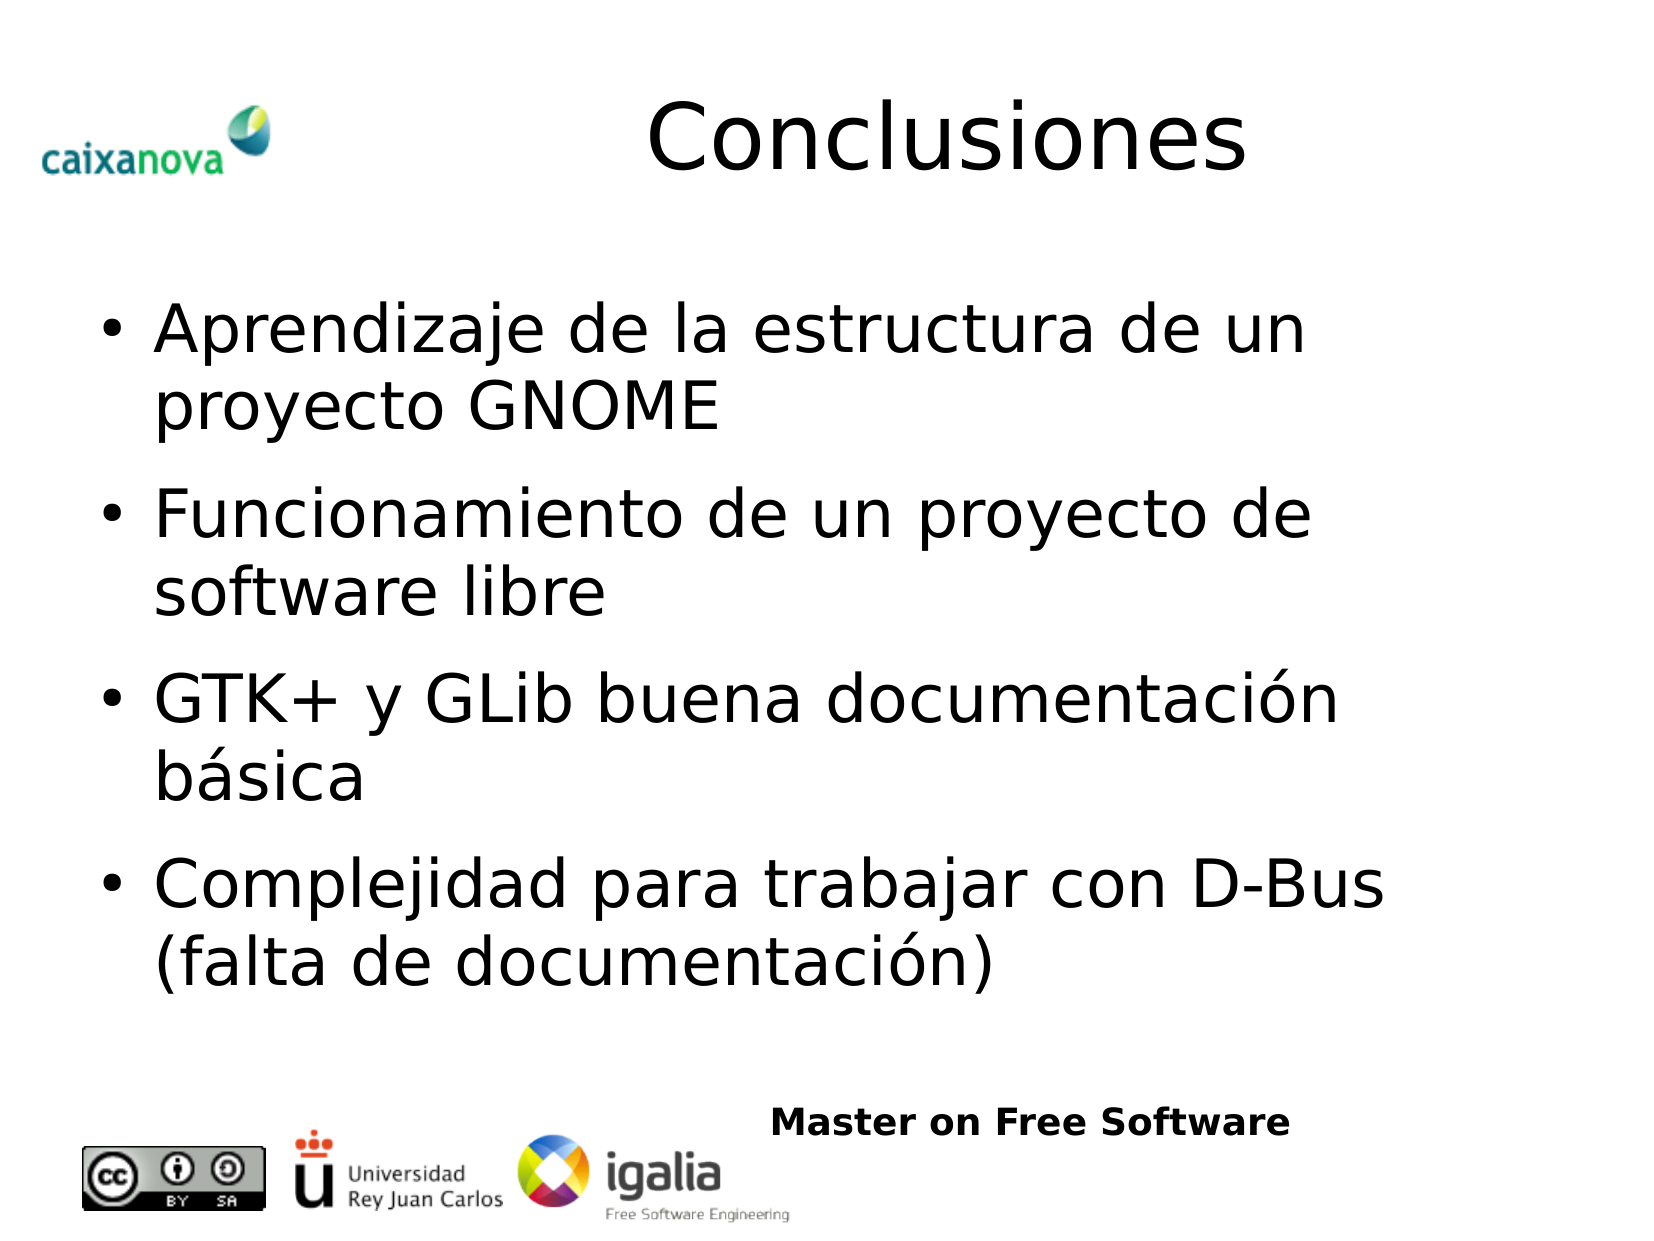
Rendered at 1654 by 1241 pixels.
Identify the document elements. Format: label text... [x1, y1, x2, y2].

picture [295, 1121, 811, 1235]
picture [29, 73, 284, 207]
title Conclusiones [295, 46, 1601, 229]
picture [82, 1146, 266, 1211]
list Aprendizaje de la estructura de un proyecto GNOME Funcionamiento de un proyecto de software libre GTK+ y GLib buena documentación básica Complejidad para trabajar con D-Bus (falta de documentación) [82, 290, 1571, 1078]
